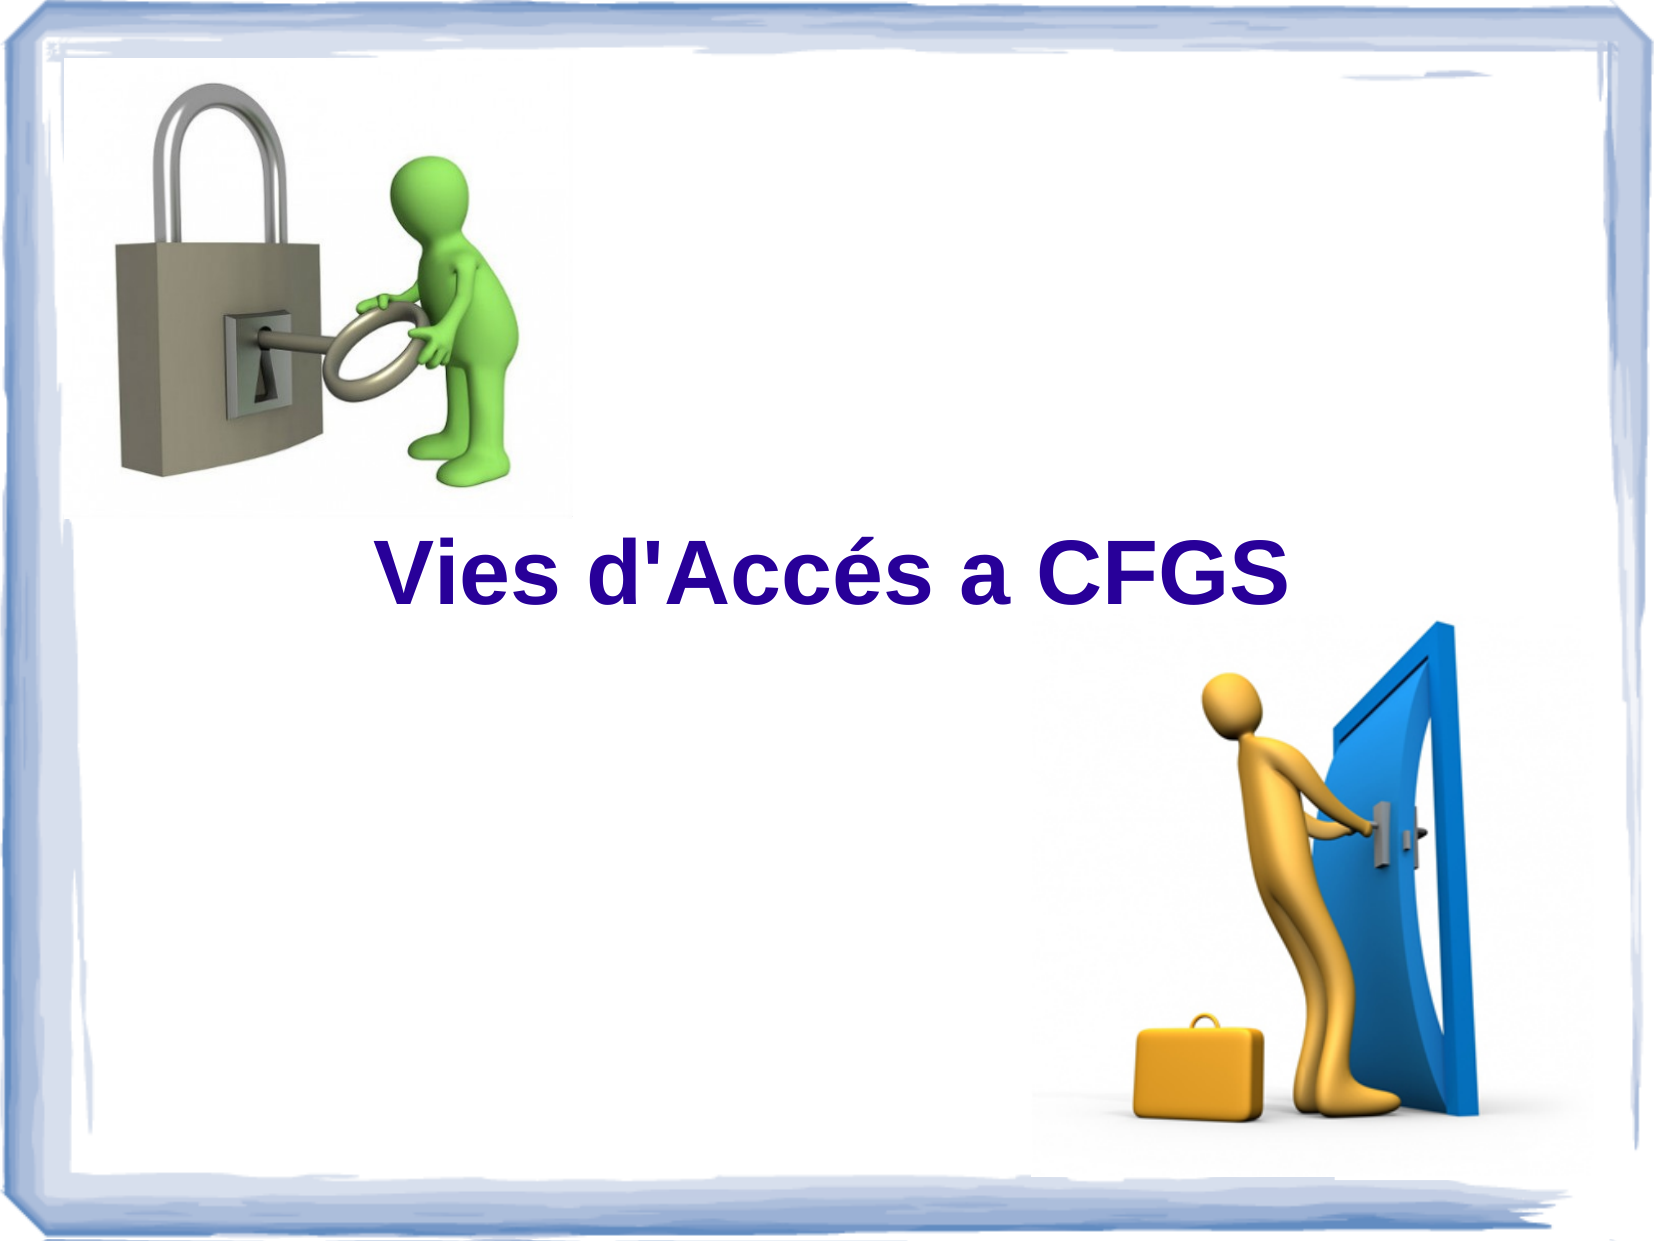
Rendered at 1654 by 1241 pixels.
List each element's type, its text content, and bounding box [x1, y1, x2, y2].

subtitle Vies d'Accés a CFGS [88, 454, 1577, 691]
picture [0, 0, 1654, 1241]
